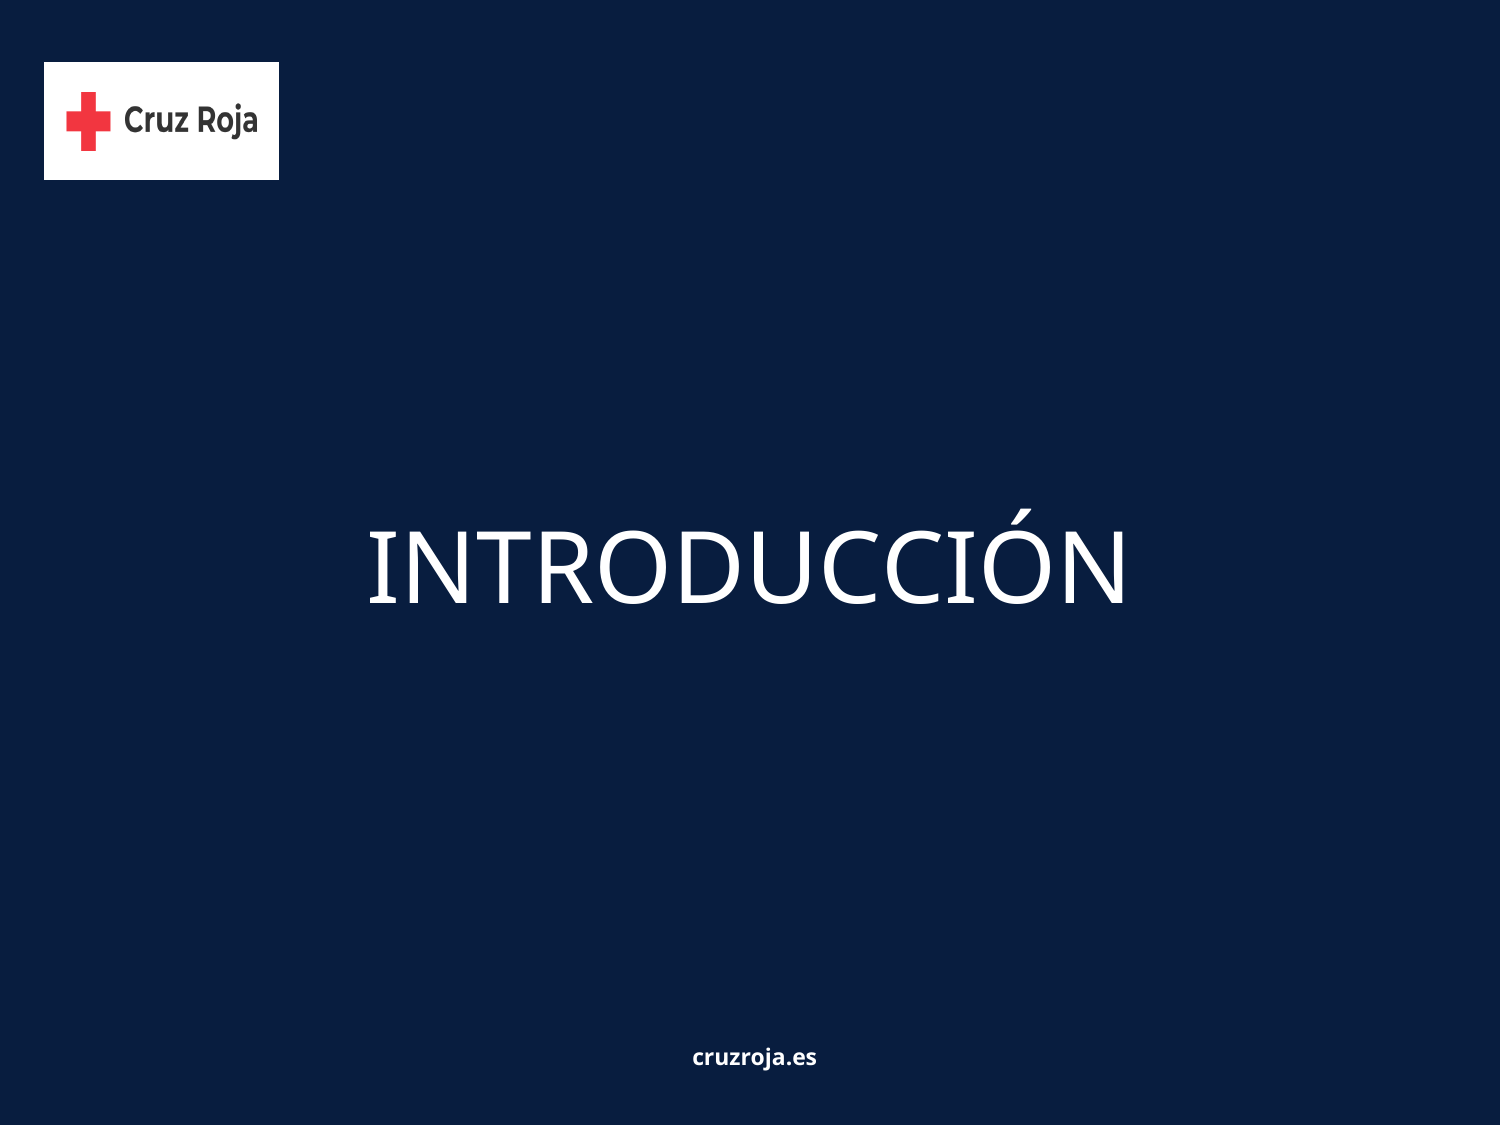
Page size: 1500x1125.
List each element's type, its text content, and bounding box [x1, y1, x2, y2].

list INTRODUCCIÓN [42, 509, 1458, 634]
